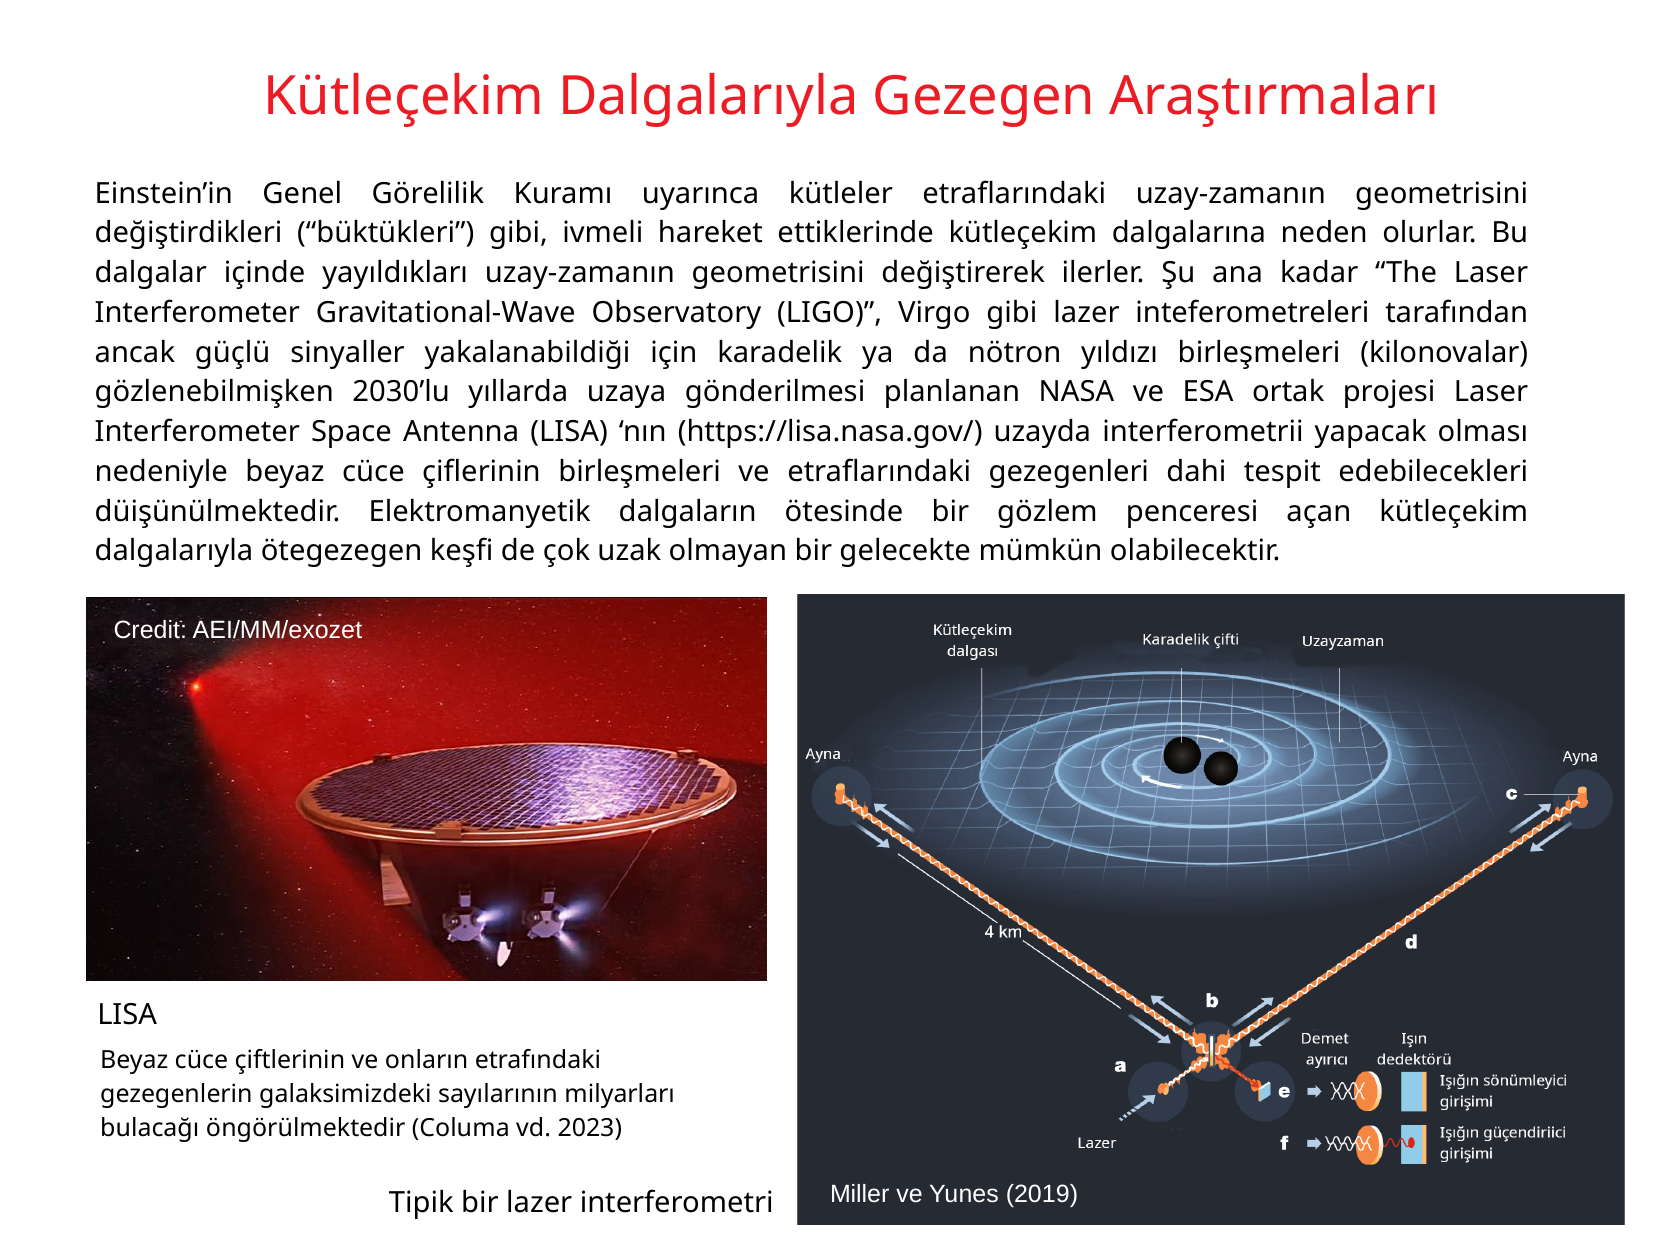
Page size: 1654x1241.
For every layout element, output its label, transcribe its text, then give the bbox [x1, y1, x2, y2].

text_box Tipik bir lazer interferometri [294, 1173, 789, 1225]
text_box Miller ve Yunes (2019) [815, 1171, 1237, 1215]
picture [86, 597, 767, 981]
text_box LISA [82, 986, 577, 1037]
text_box Einstein’in Genel Görelilik Kuramı uyarınca kütleler etraflarındaki uzay-zamanın geometrisini değiştirdikleri (“büktükleri”) gibi, ivmeli hareket ettiklerinde kütleçekim dalgalarına neden olurlar. Bu dalgalar içinde yayıldıkları uzay-zamanın geometrisini değiştirerek ilerler. Şu ana kadar “The Laser Interferometer Gravitational-Wave Observatory (LIGO)”, Virgo gibi lazer inteferometreleri tarafından ancak güçlü sinyaller yakalanabildiği için karadelik ya da nötron yıldızı birleşmeleri (kilonovalar) gözlenebilmişken 2030’lu yıllarda uzaya gönderilmesi planlanan NASA ve ESA ortak projesi Laser Interferometer Space Antenna (LISA) ‘nın (https://lisa.nasa.gov/) uzayda interferometrii yapacak olması nedeniyle beyaz cüce çiflerinin birleşmeleri ve etraflarındaki gezegenleri dahi tespit edebilecekleri düişünülmektedir. Elektromanyetik dalgaların ötesinde bir gözlem penceresi açan kütleçekim dalgalarıyla ötegezegen keşfi de çok uzak olmayan bir gelecekte mümkün olabilecektir. [79, 164, 1545, 574]
text_box Beyaz cüce çiftlerinin ve onların etrafındaki gezegenlerin galaksimizdeki sayılarının milyarları bulacağı öngörülmektedir (Columa vd. 2023) [85, 1034, 764, 1142]
picture [797, 594, 1625, 1225]
text_box Credit: AEI/MM/exozet [98, 608, 521, 652]
text_box Kütleçekim Dalgalarıyla Gezegen Araştırmaları [153, 52, 1551, 145]
